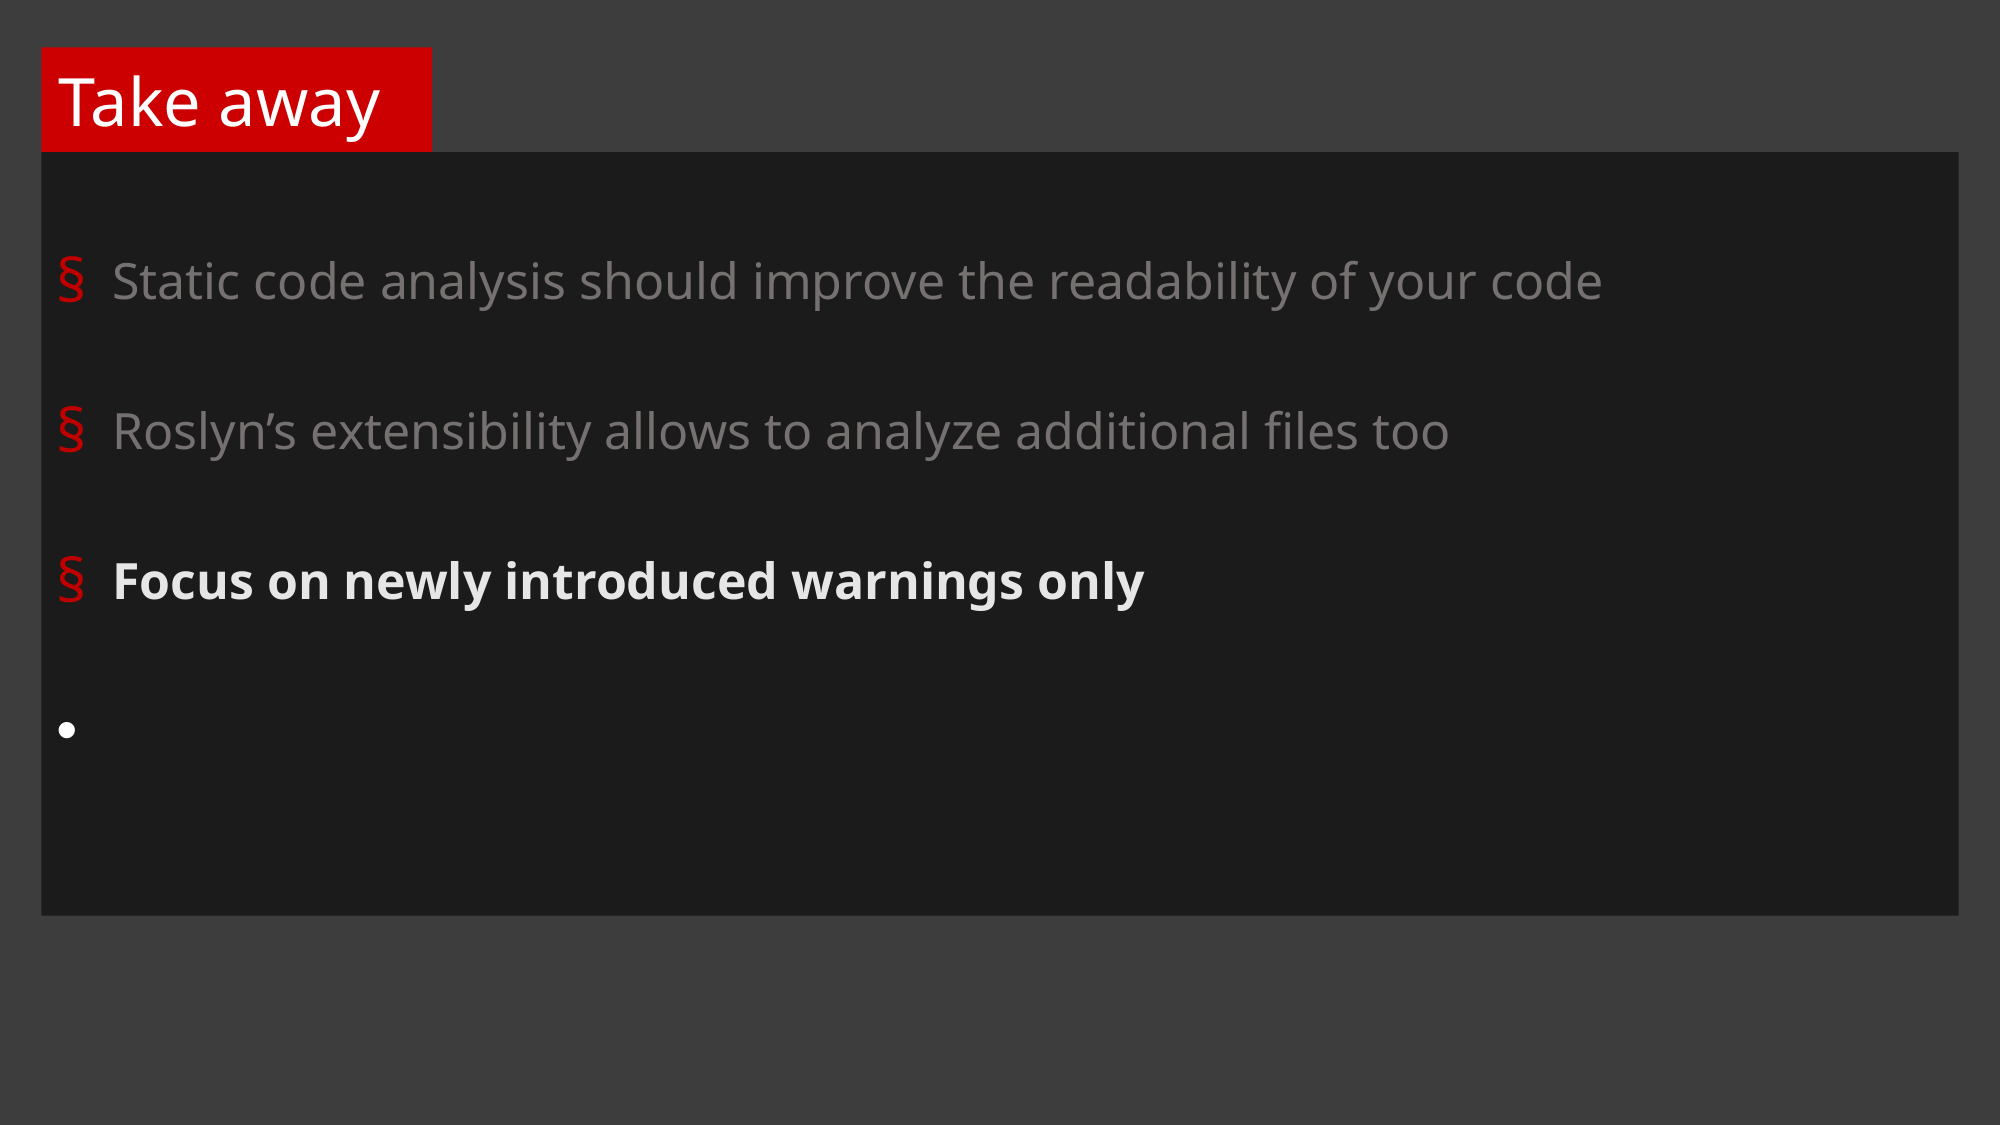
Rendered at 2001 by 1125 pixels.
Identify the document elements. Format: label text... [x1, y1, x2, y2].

text_box [0, 0, 2000, 1125]
text_box Take away [41, 47, 433, 152]
text_box Static code analysis should improve the readability of your code Roslyn’s extensibility allows to analyze additional files too Focus on newly introduced warnings only [41, 152, 1959, 916]
